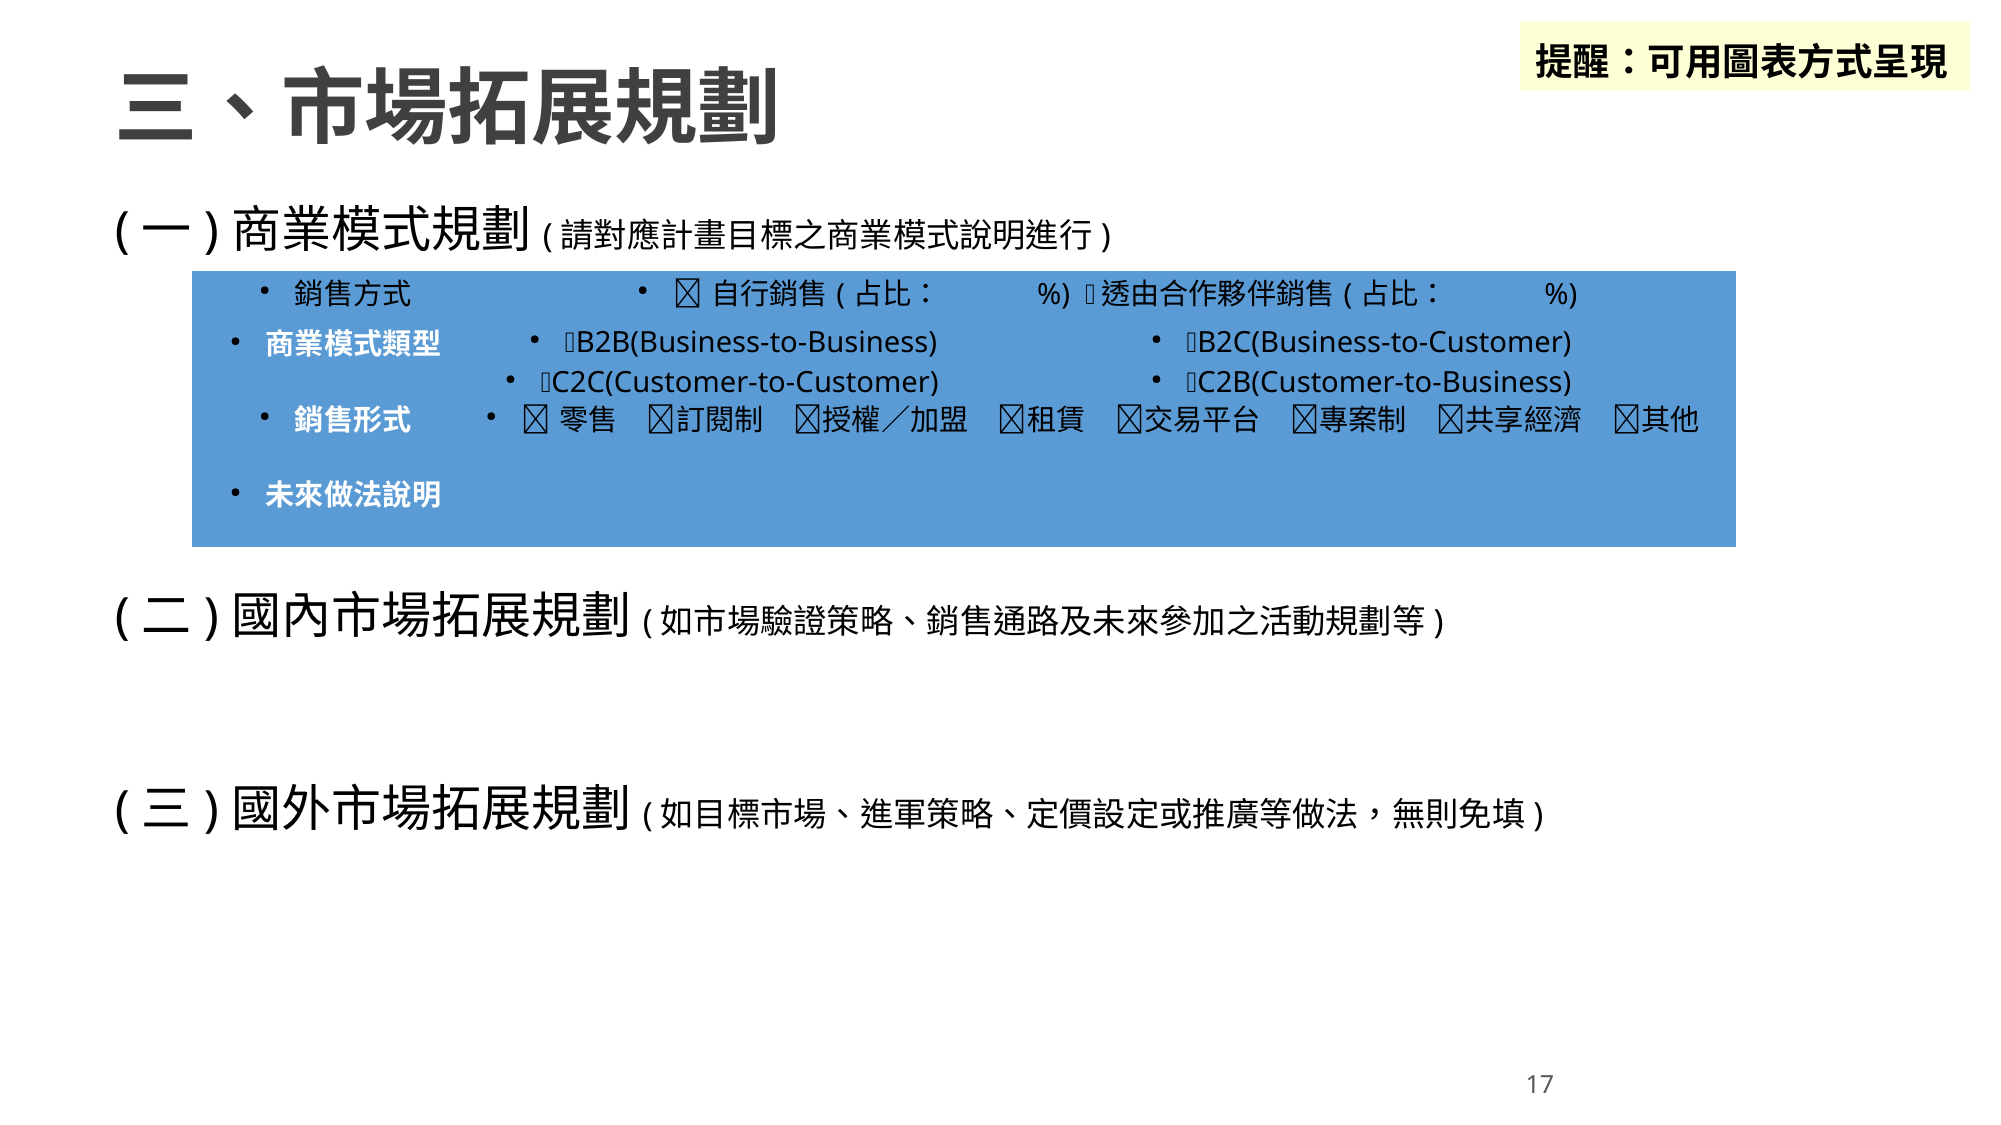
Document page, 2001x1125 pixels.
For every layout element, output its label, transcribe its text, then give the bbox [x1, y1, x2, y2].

table_cell B2C(Business-to-Customer) C2B(Customer-to-Business) [987, 321, 1736, 396]
text_box 17 [1510, 1061, 1961, 1097]
table_header 自行銷售(占比： %) 透由合作夥伴銷售(占比： %) [479, 271, 1736, 321]
table_header 銷售方式 [192, 271, 479, 321]
table_cell [479, 472, 1736, 547]
table_cell 商業模式類型 [192, 321, 479, 396]
title 三、市場拓展規劃 [99, 56, 1900, 166]
table_cell 零售 訂閱制 授權／加盟 租賃 交易平台 專案制 共享經濟 其他 [479, 396, 1736, 472]
text_box (一)商業模式規劃(請對應計畫目標之商業模式說明進行) (二)國內市場拓展規劃(如市場驗證策略、銷售通路及未來參加之活動規劃等) (三)國外市場拓展規劃(如目標市場、進軍策略、定價設定或推廣等做法，無則免填) [99, 196, 1900, 1005]
table_cell B2B(Business-to-Business) C2C(Customer-to-Customer) [479, 321, 987, 396]
table_cell 銷售形式 [192, 396, 479, 472]
table_cell 未來做法說明 [192, 472, 479, 547]
text_box 提醒：可用圖表方式呈現 [1520, 21, 1970, 90]
